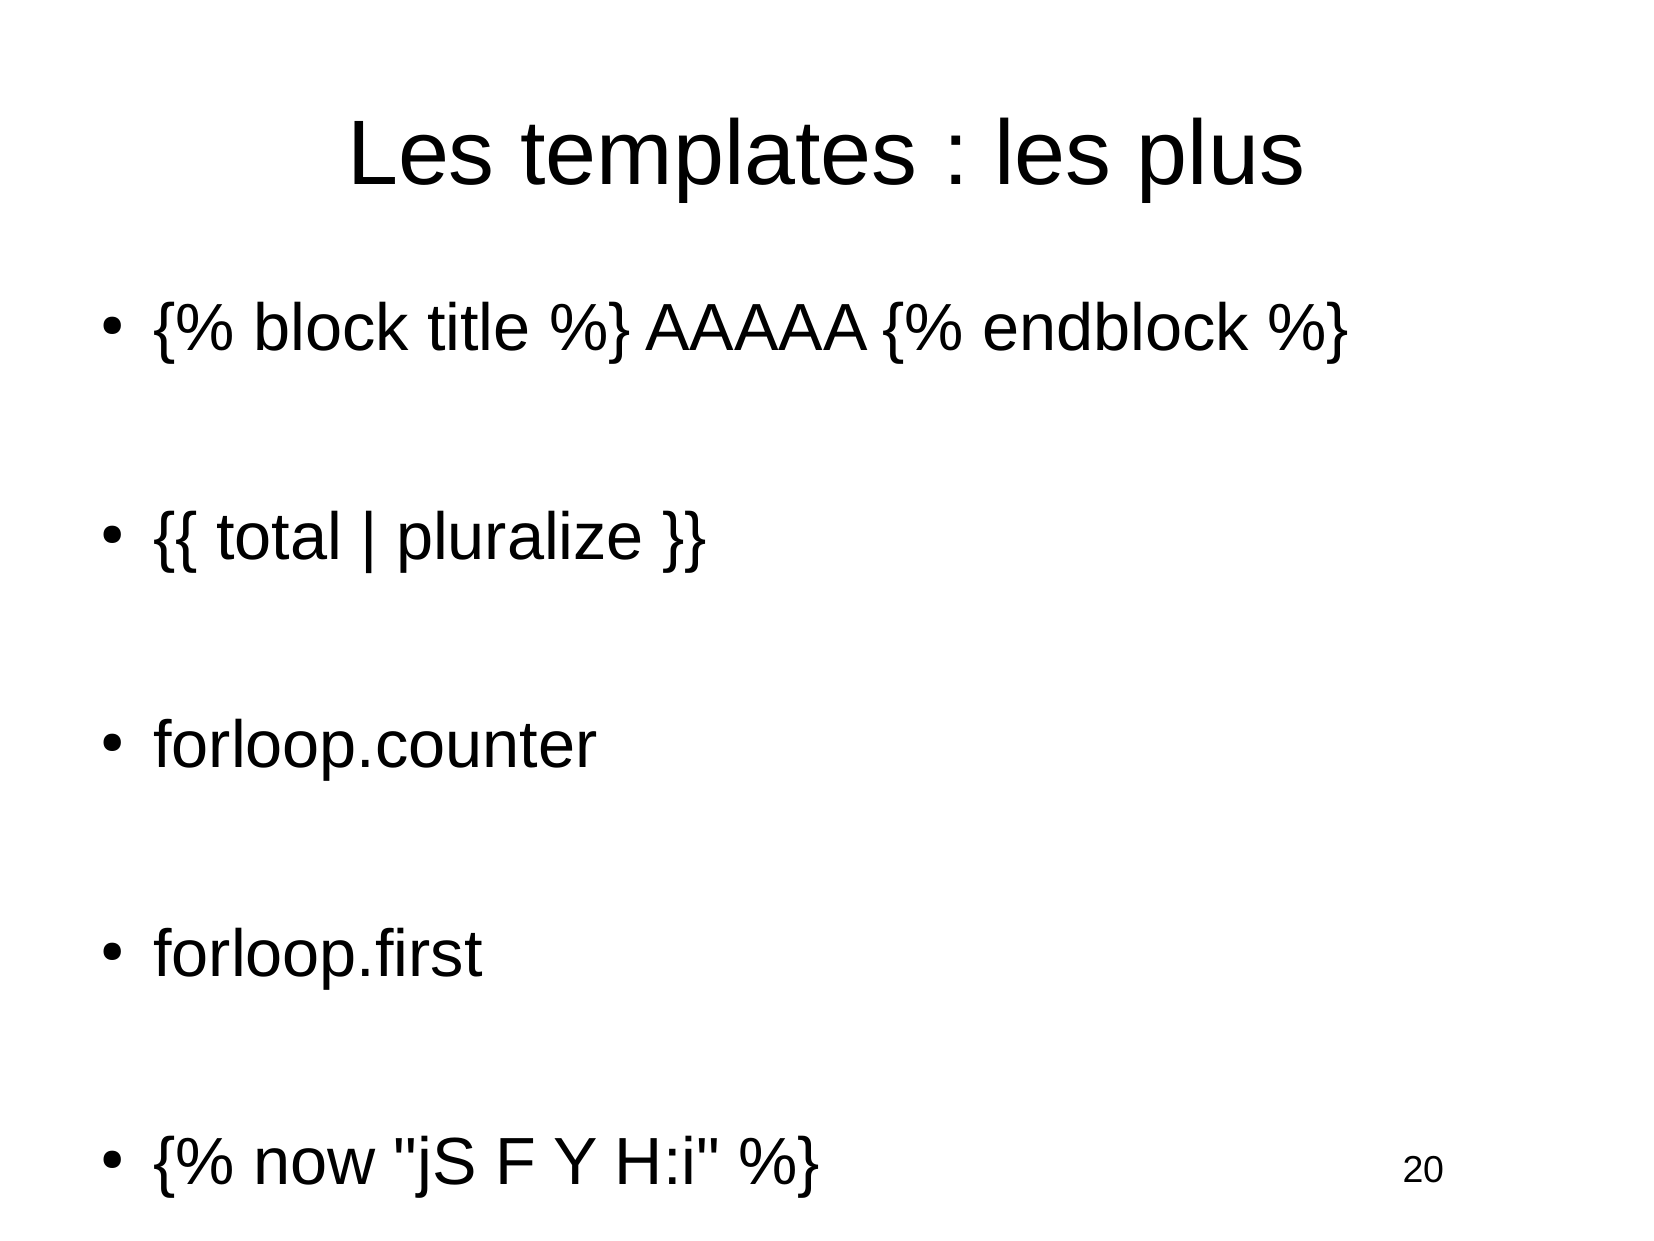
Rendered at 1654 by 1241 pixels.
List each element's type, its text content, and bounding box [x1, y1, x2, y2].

list {% block title %} AAAAA {% endblock %} {{ total | pluralize }} forloop.counter forloop.first {% now "jS F Y H:i" %} [82, 290, 1571, 1109]
title Les templates : les plus [82, 49, 1571, 257]
